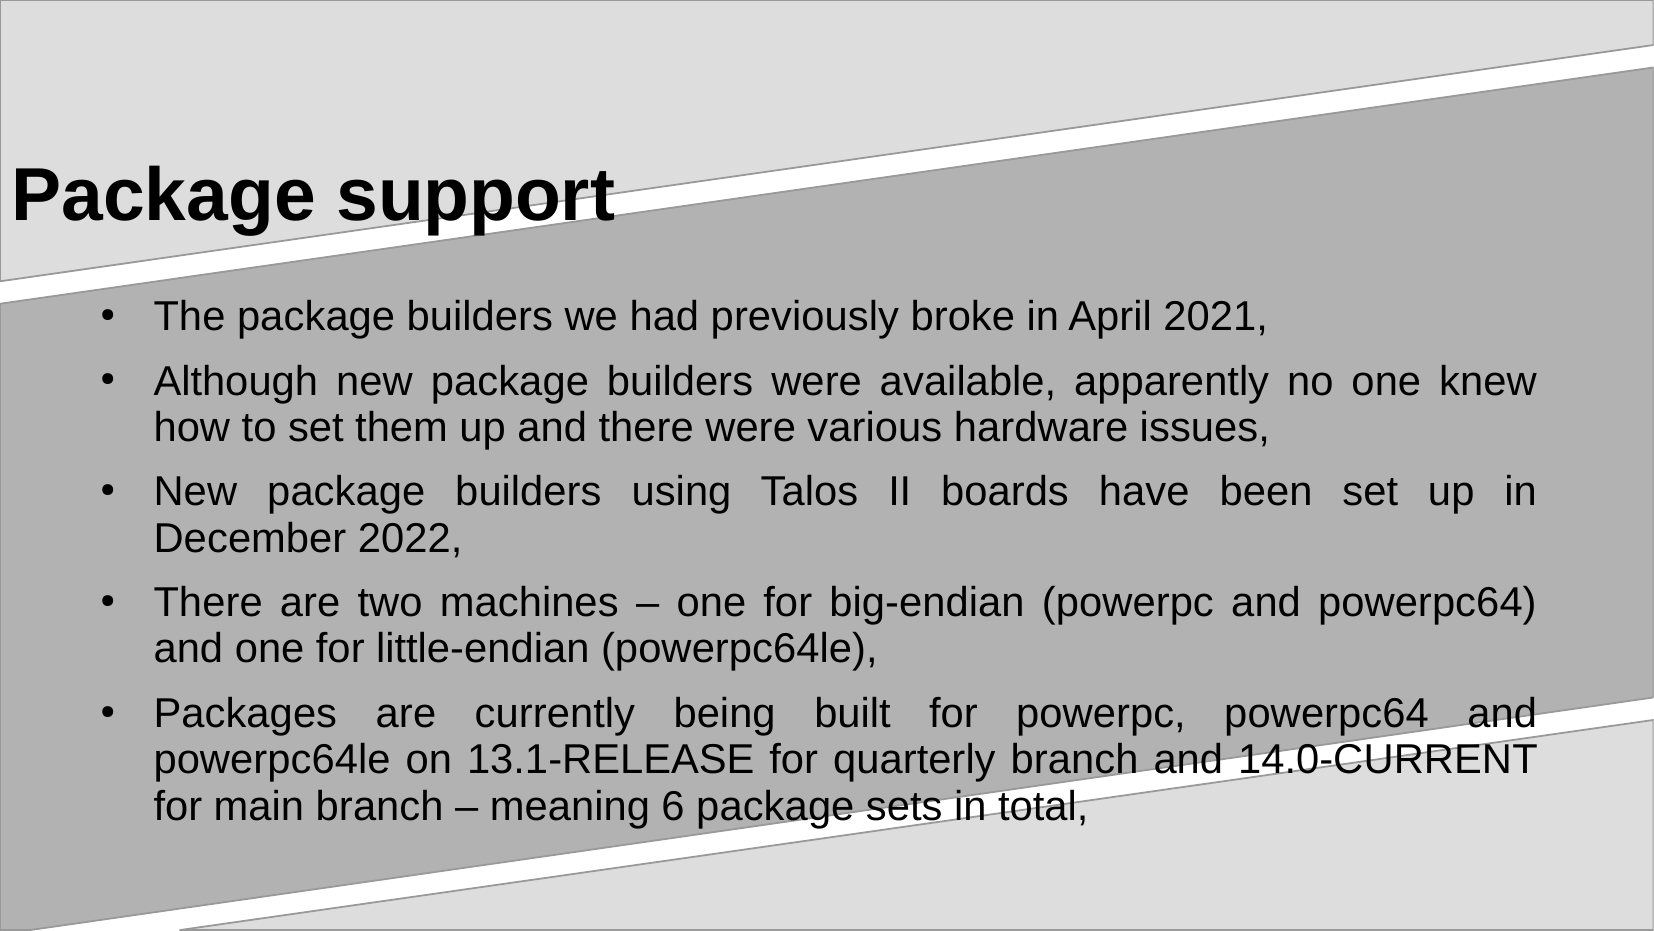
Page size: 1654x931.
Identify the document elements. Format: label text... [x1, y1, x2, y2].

title Package support [11, 116, 1489, 274]
list The package builders we had previously broke in April 2021, Although new package builders were available, apparently no one knew how to set them up and there were various hardware issues, New package builders using Talos II boards have been set up in December 2022, There are two machines – one for big-endian (powerpc and powerpc64) and one for little-endian (powerpc64le), Packages are currently being built for powerpc, powerpc64 and powerpc64le on 13.1-RELEASE for quarterly branch and 14.0-CURRENT for main branch – meaning 6 package sets in total, [82, 292, 1538, 833]
